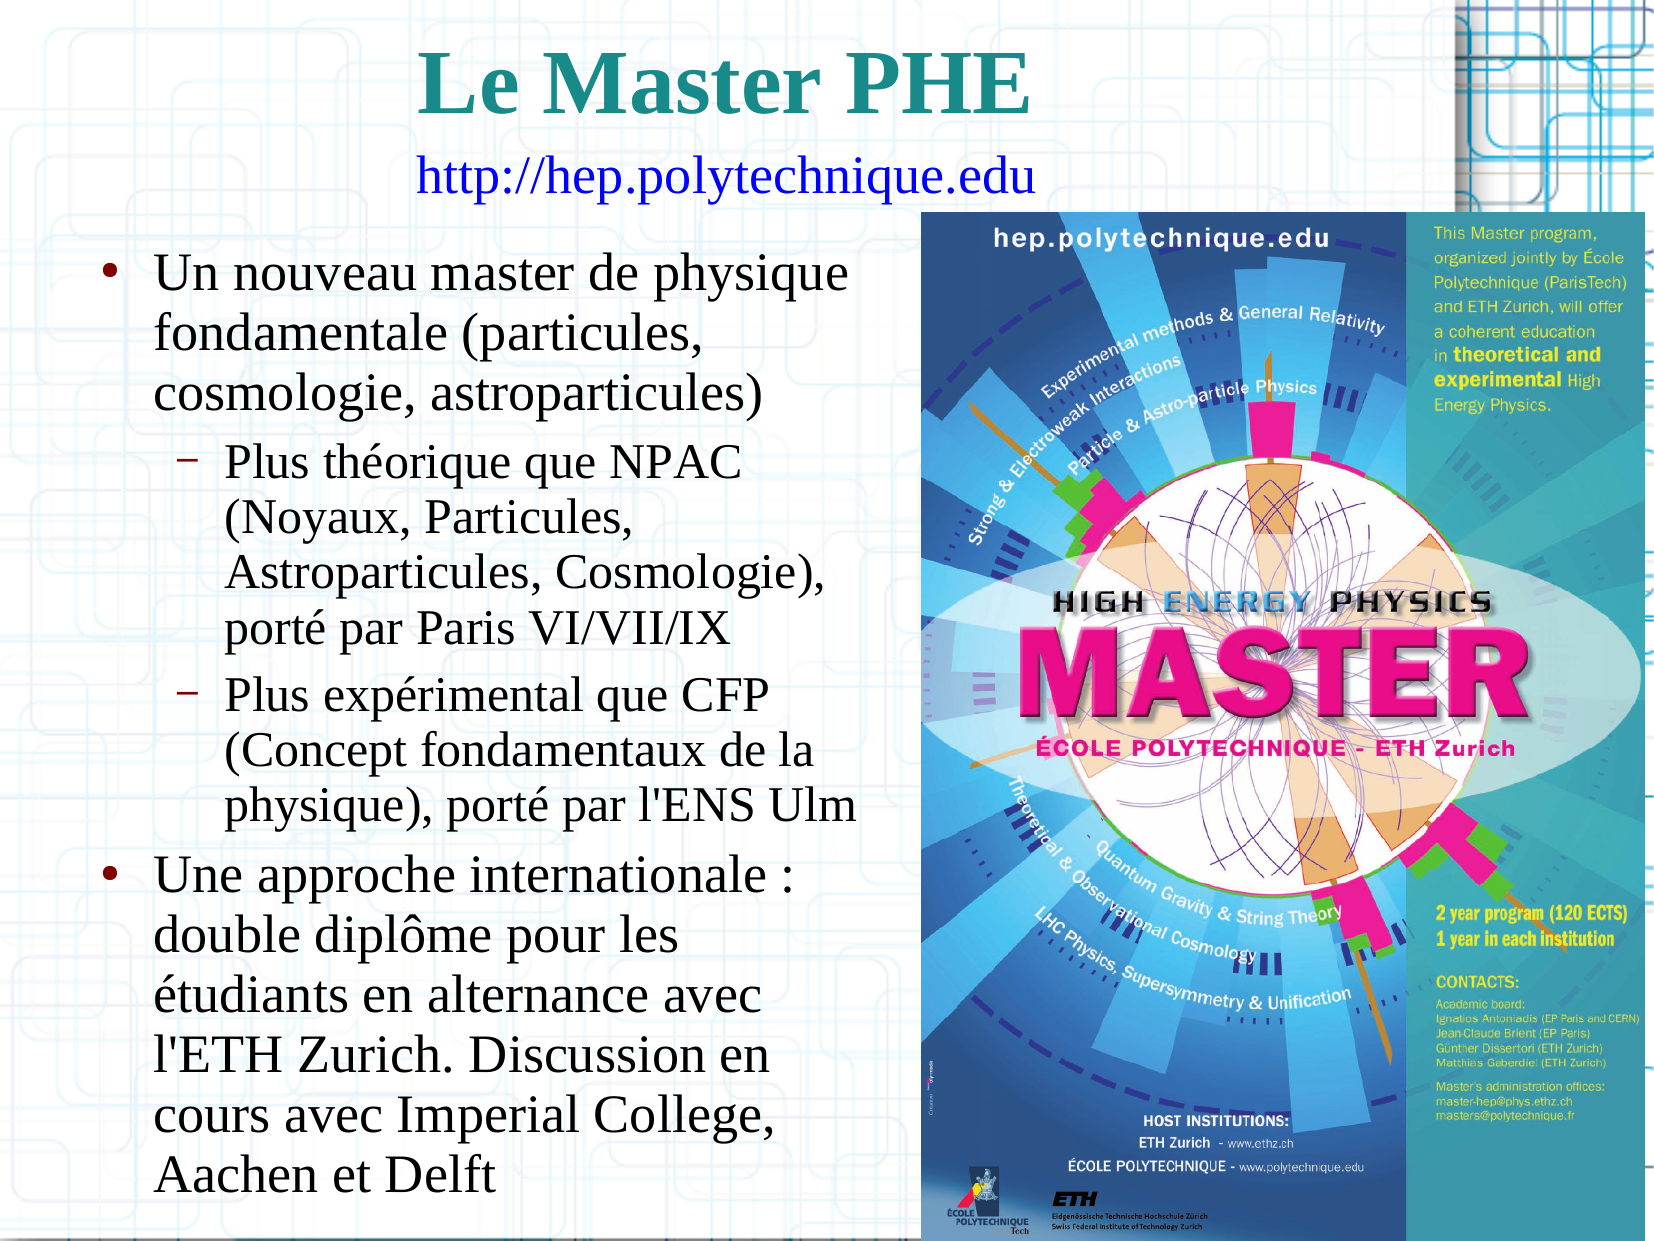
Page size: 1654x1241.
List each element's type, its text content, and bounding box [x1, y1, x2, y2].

title Le Master PHE [0, 29, 1453, 136]
list Un nouveau master de physique fondamentale (particules, cosmologie, astroparticules) Plus théorique que NPAC (Noyaux, Particules, Astroparticules, Cosmologie), porté par Paris VI/VII/IX Plus expérimental que CFP (Concept fondamentaux de la physique), porté par l'ENS Ulm Une approche internationale : double diplôme pour les étudiants en alternance avec l'ETH Zurich. Discussion en cours avec Imperial College, Aachen et Delft [82, 242, 886, 1205]
text_box http://hep.polytechnique.edu [401, 137, 1053, 213]
picture [0, 0, 1654, 1241]
